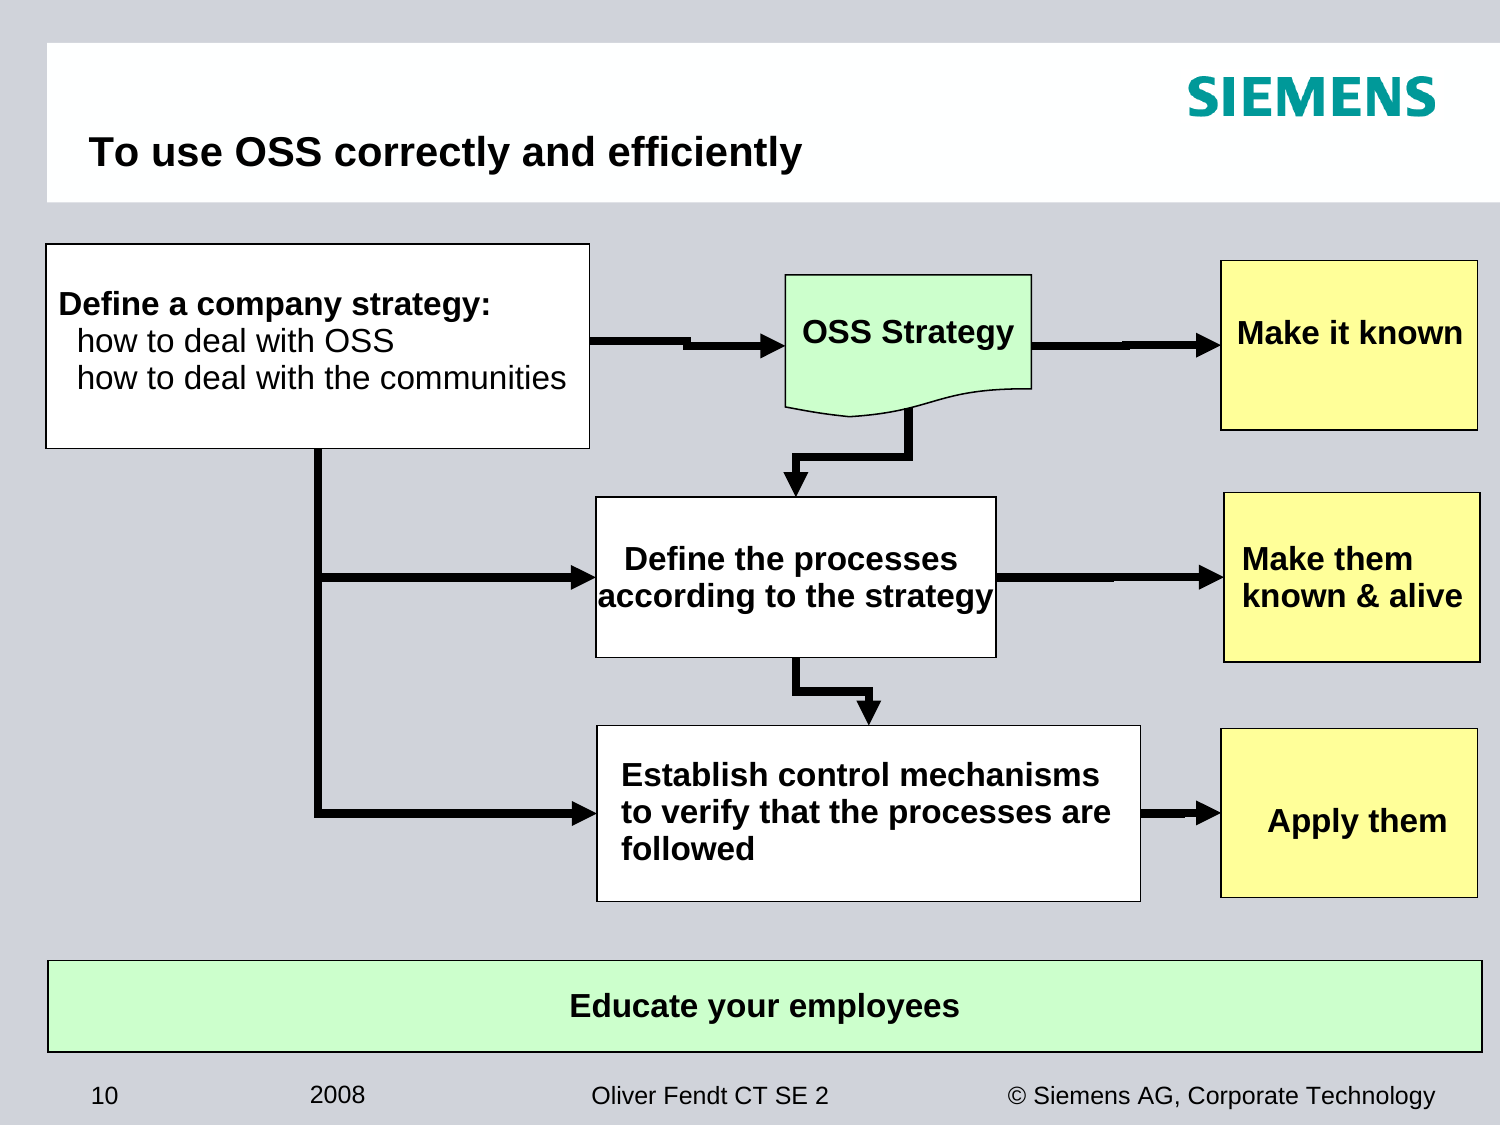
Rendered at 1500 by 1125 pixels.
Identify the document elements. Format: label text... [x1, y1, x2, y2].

text_box Apply them [1237, 790, 1471, 841]
text_box Define the processes according to the strategy [595, 497, 996, 658]
text_box Make it known [1236, 314, 1465, 352]
picture [1181, 69, 1444, 123]
text_box OSS Strategy [785, 274, 1032, 417]
text_box [1221, 728, 1478, 898]
text_box Define a company strategy: how to deal with OSS how to deal with the communities [58, 285, 590, 397]
text_box Establish control mechanisms to verify that the processes are followed [621, 756, 1155, 868]
text_box Make them known & alive [1241, 540, 1464, 615]
text_box [596, 725, 1141, 902]
text_box [45, 243, 590, 449]
text_box [1223, 492, 1481, 662]
title To use OSS correctly and efficiently [88, 42, 1096, 176]
text_box Educate your employees [47, 960, 1483, 1053]
text_box [1221, 260, 1478, 430]
